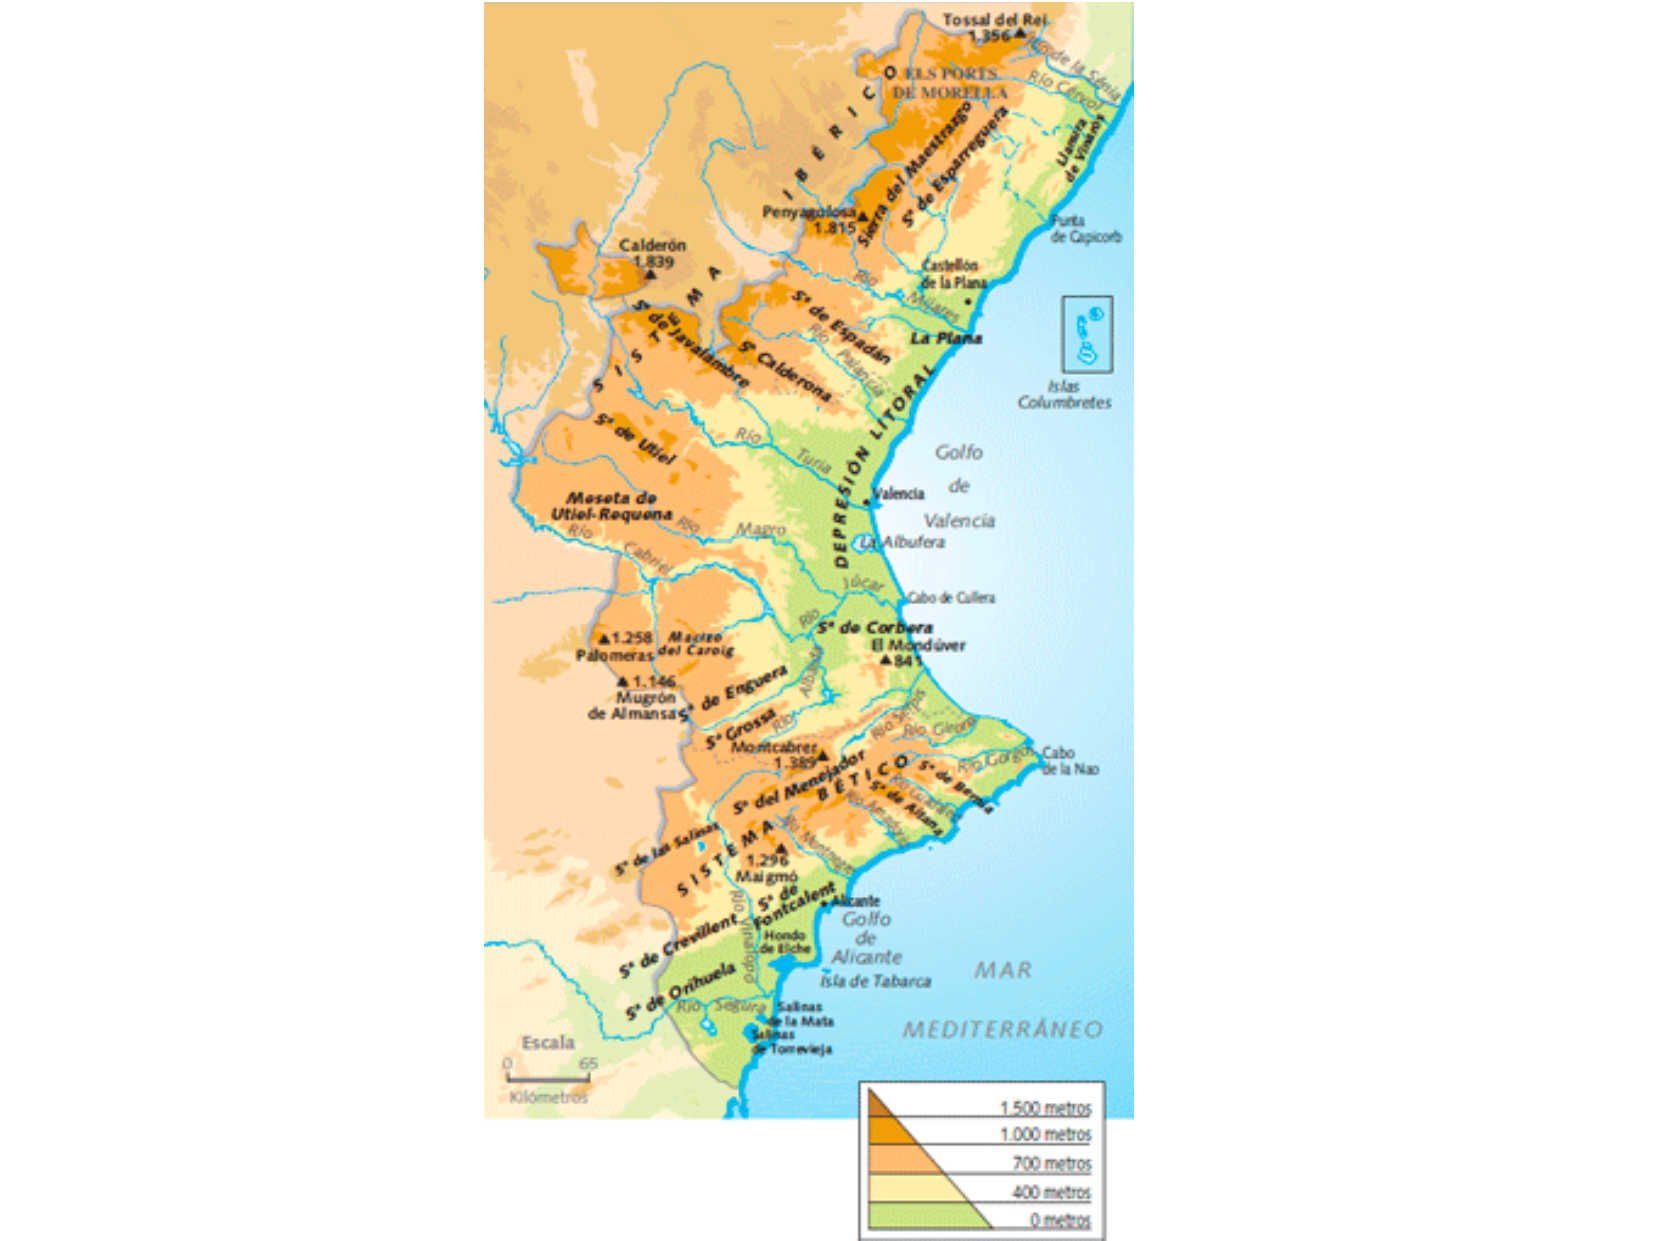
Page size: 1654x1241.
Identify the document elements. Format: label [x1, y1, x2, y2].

picture [484, 2, 1134, 1241]
